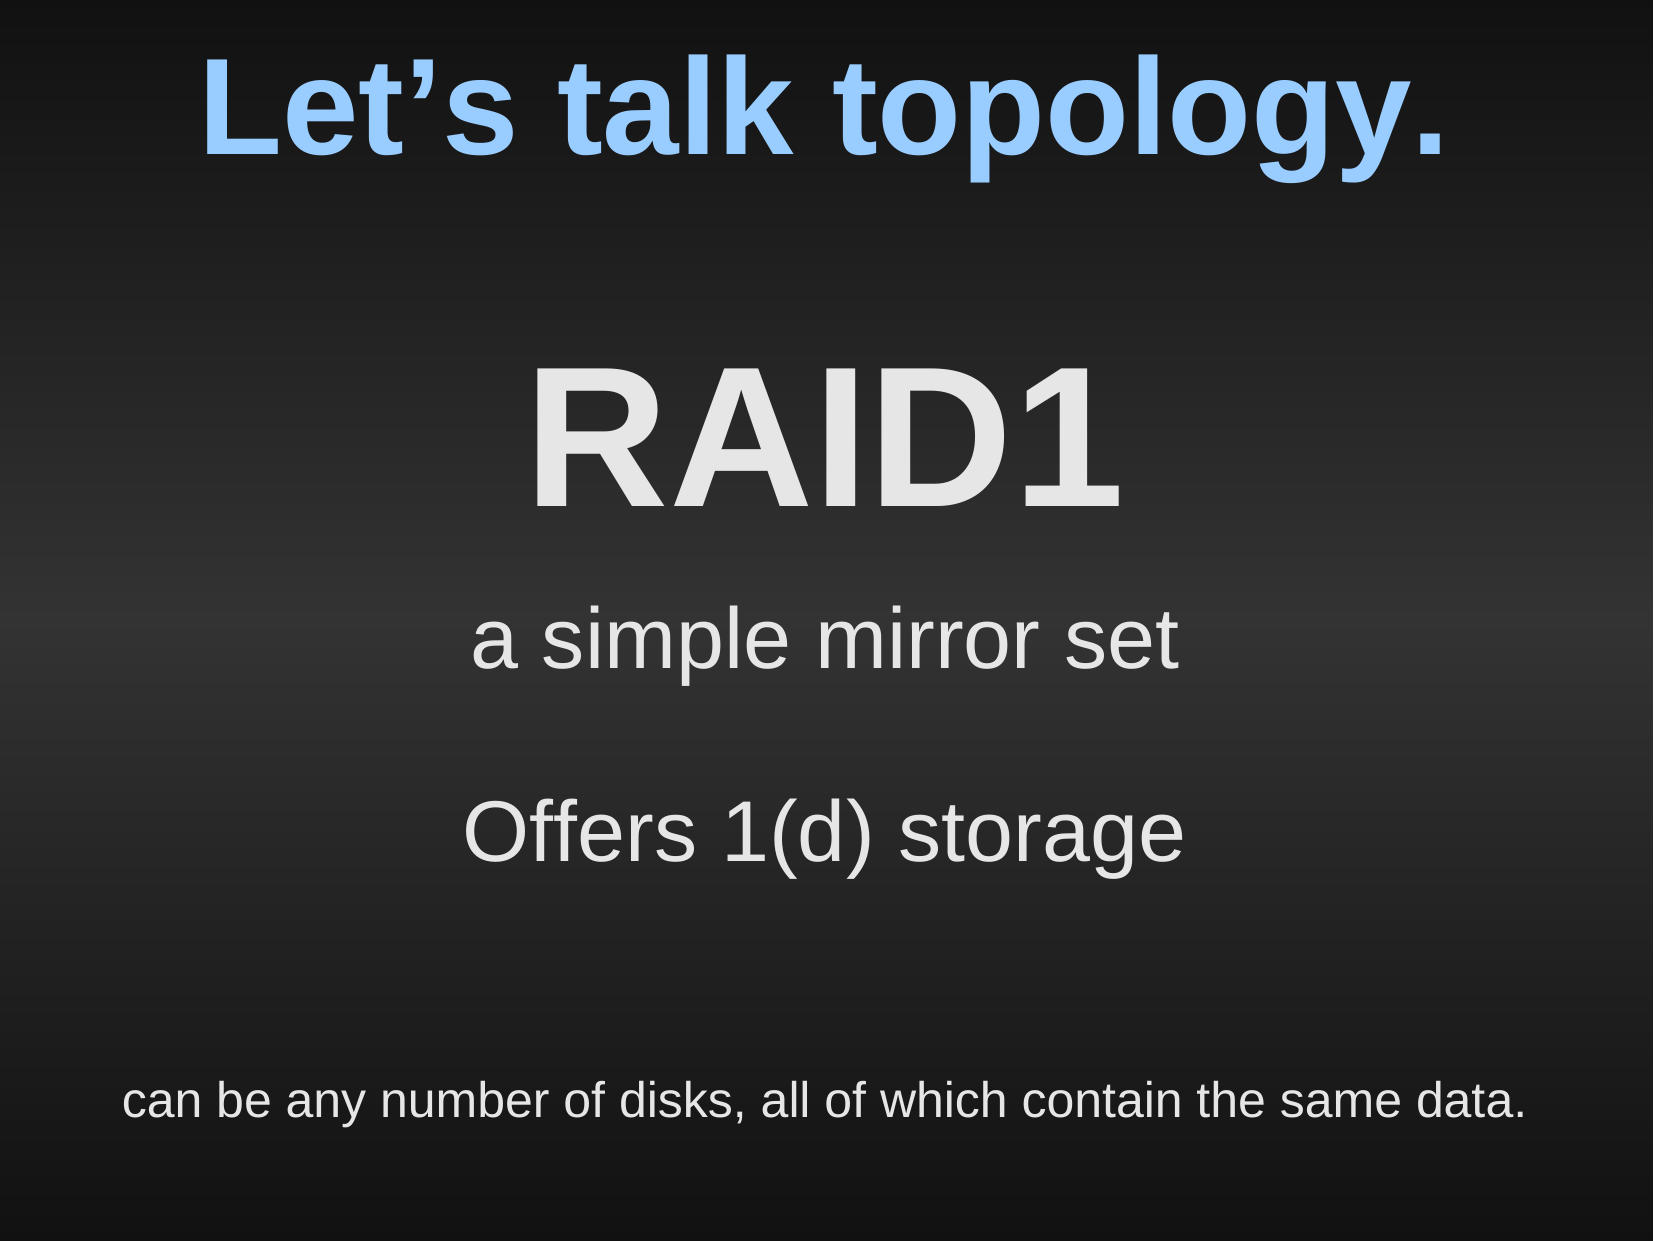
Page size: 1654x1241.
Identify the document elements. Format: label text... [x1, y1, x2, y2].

title RAID1 a simple mirror set Offers 1(d) storage can be any number of disks, all of which contain the same data. [0, 212, 1651, 1241]
title Let’s talk topology. [0, 2, 1651, 211]
